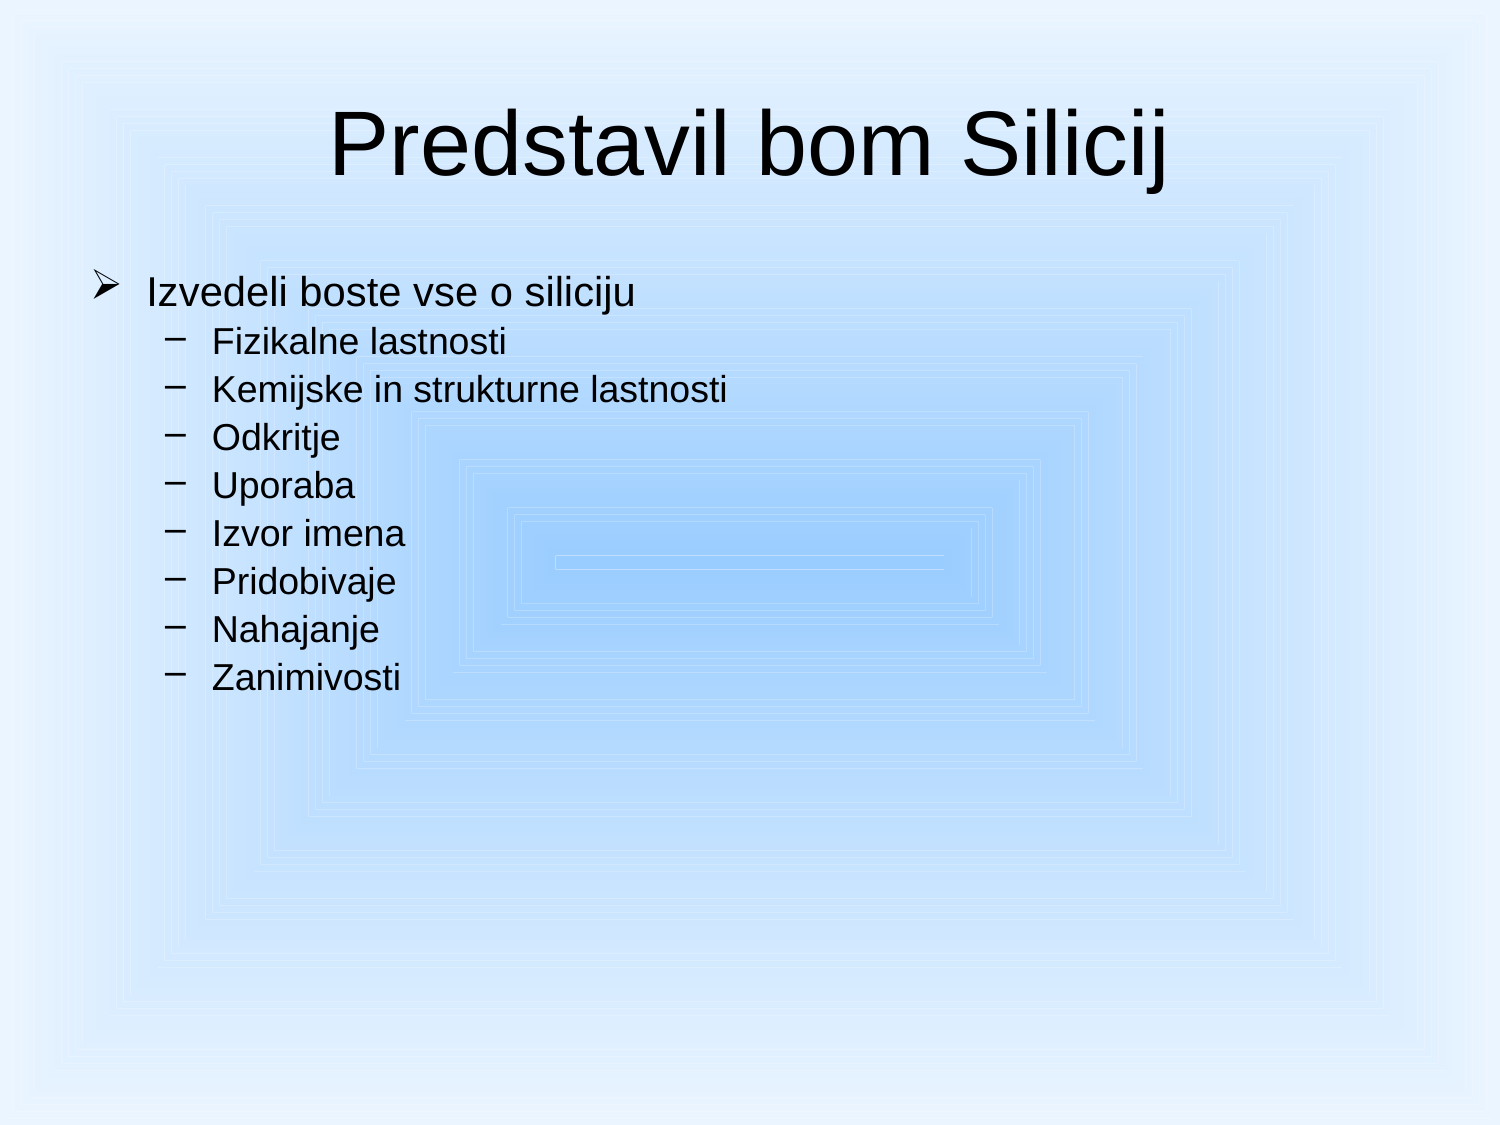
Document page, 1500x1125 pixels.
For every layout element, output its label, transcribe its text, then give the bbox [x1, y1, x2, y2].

title Predstavil bom Silicij [75, 45, 1425, 233]
list Izvedeli boste vse o siliciju Fizikalne lastnosti Kemijske in strukturne lastnosti Odkritje Uporaba Izvor imena Pridobivaje Nahajanje Zanimivosti [75, 262, 1425, 1005]
